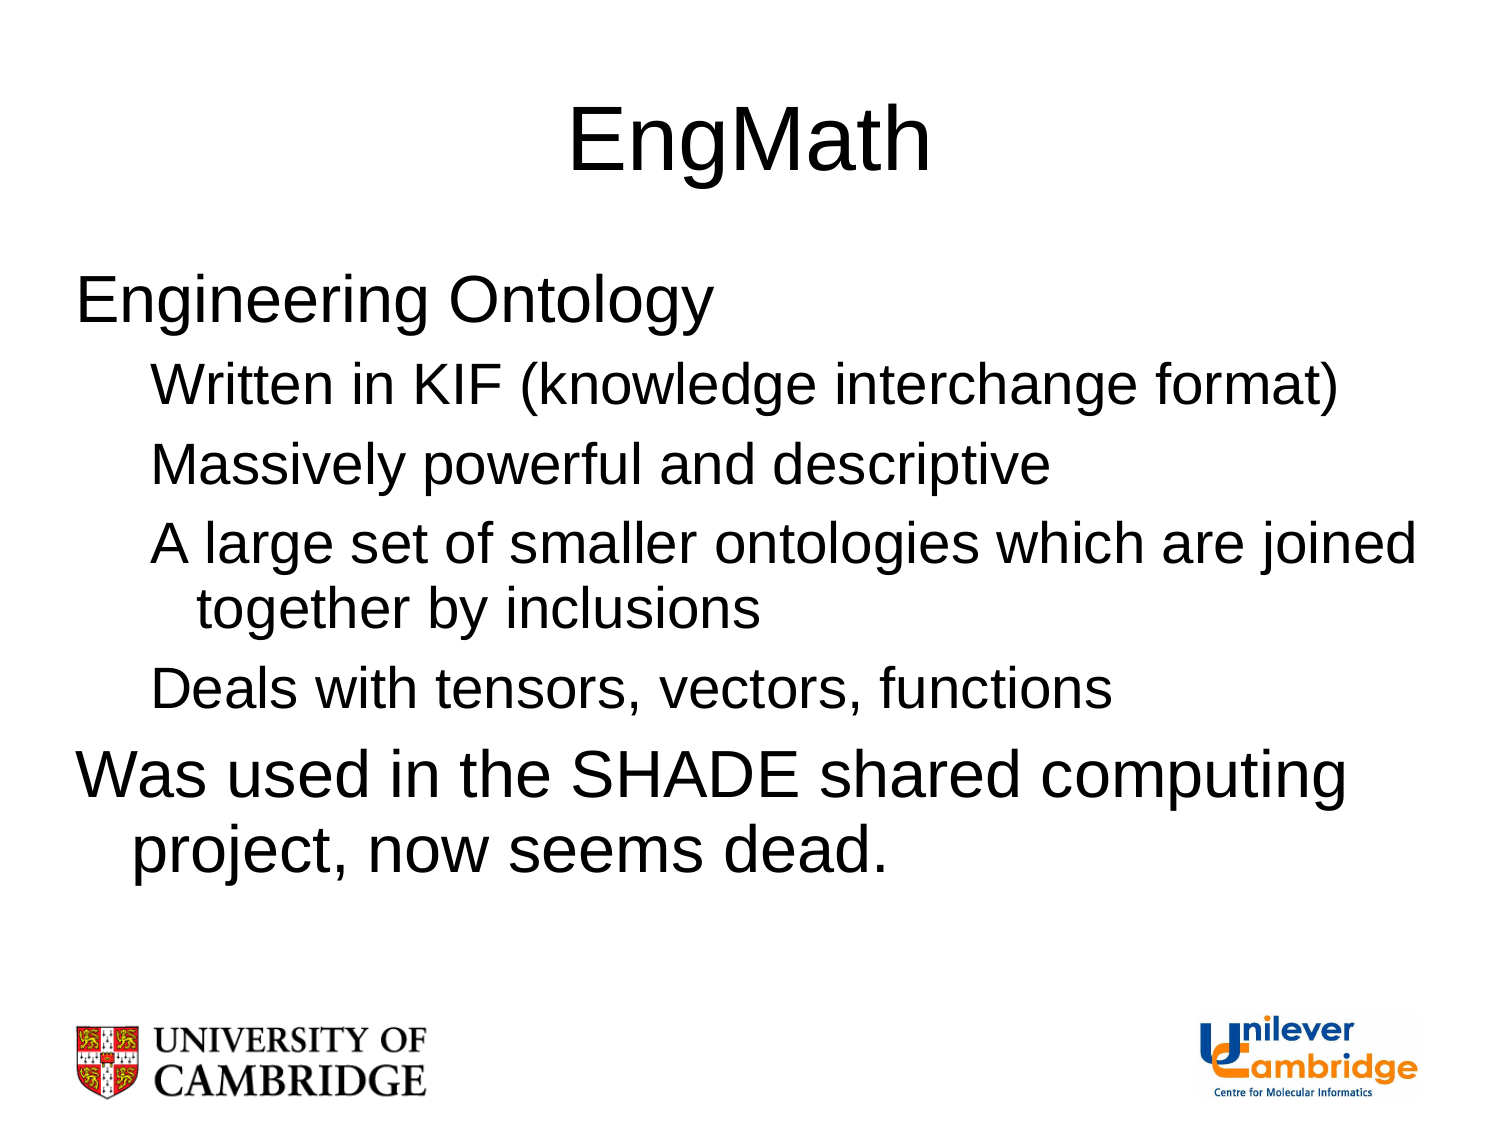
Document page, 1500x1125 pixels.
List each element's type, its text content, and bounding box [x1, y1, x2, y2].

list Engineering Ontology Written in KIF (knowledge interchange format) Massively powerful and descriptive A large set of smaller ontologies which are joined together by inclusions Deals with tensors, vectors, functions Was used in the SHADE shared computing project, now seems dead. [75, 262, 1426, 991]
picture [1197, 1012, 1421, 1101]
picture [62, 1012, 438, 1105]
title EngMath [75, 52, 1426, 226]
